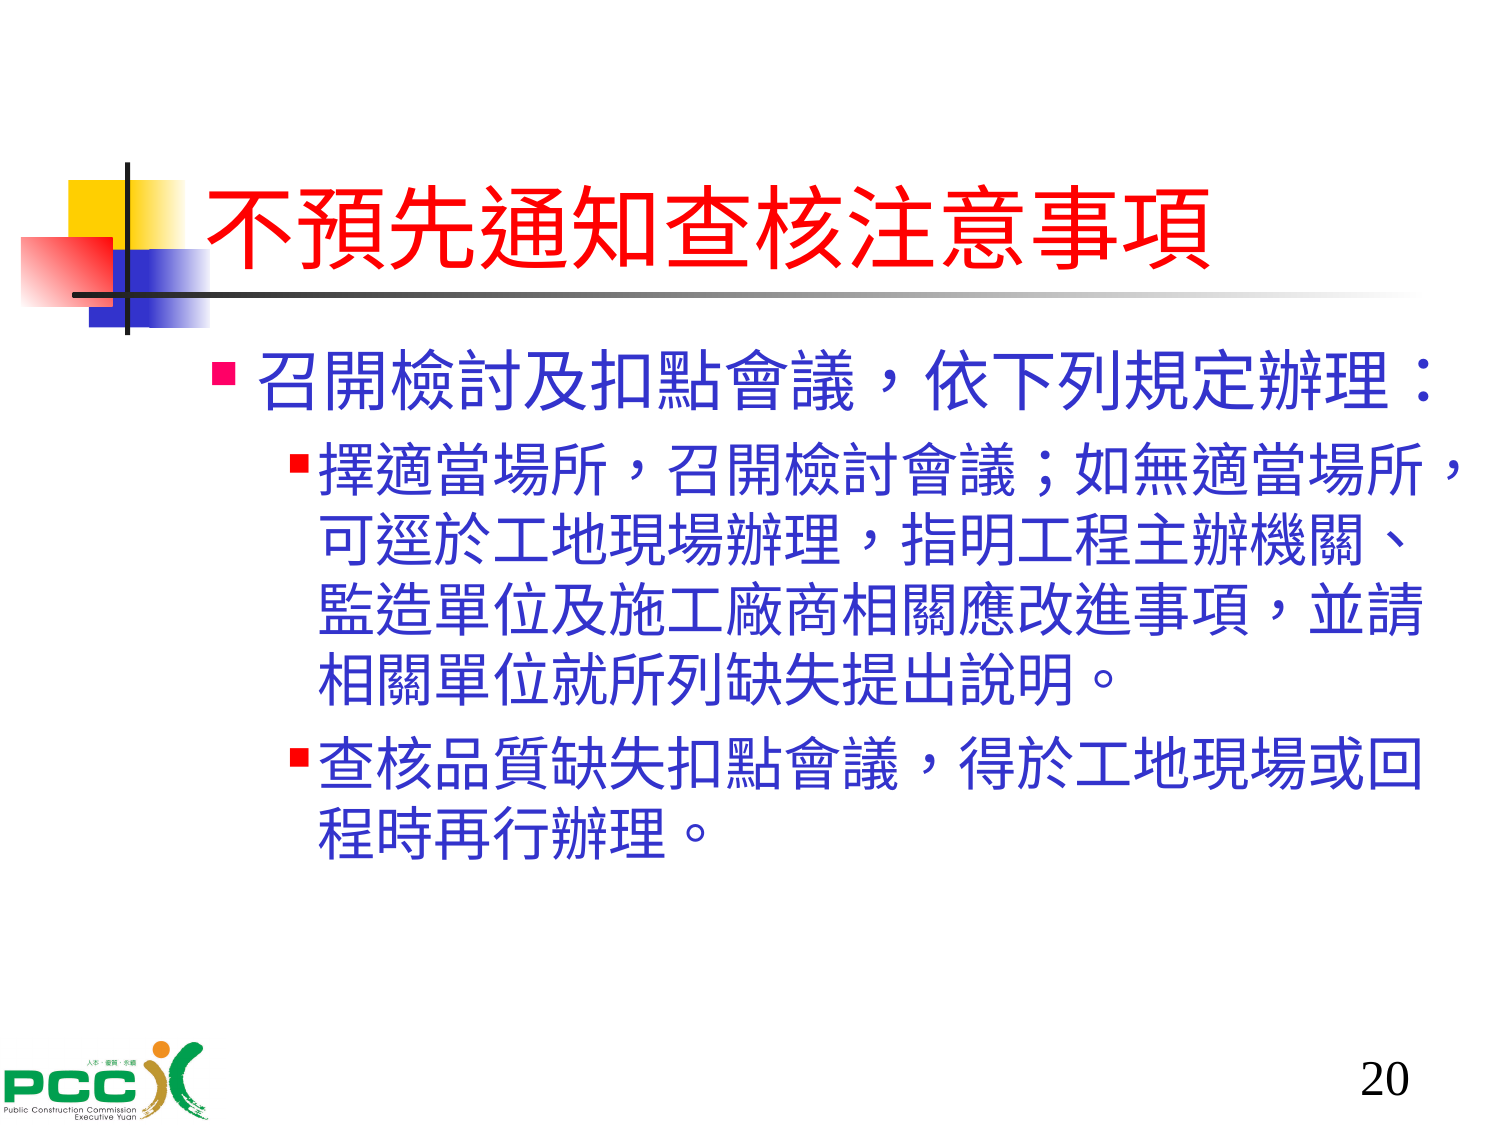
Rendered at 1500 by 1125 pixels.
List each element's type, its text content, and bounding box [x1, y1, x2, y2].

list 召開檢討及扣點會議，依下列規定辦理： 擇適當場所，召開檢討會議；如無適當場所，可逕於工地現場辦理，指明工程主辦機關、監造單位及施工廠商相關應改進事項，並請相關單位就所列缺失提出說明。 查核品質缺失扣點會議，得於工地現場或回程時再行辦理。 [193, 330, 1469, 1050]
picture [0, 1037, 226, 1125]
title 不預先通知查核注意事項 [188, 101, 1468, 289]
